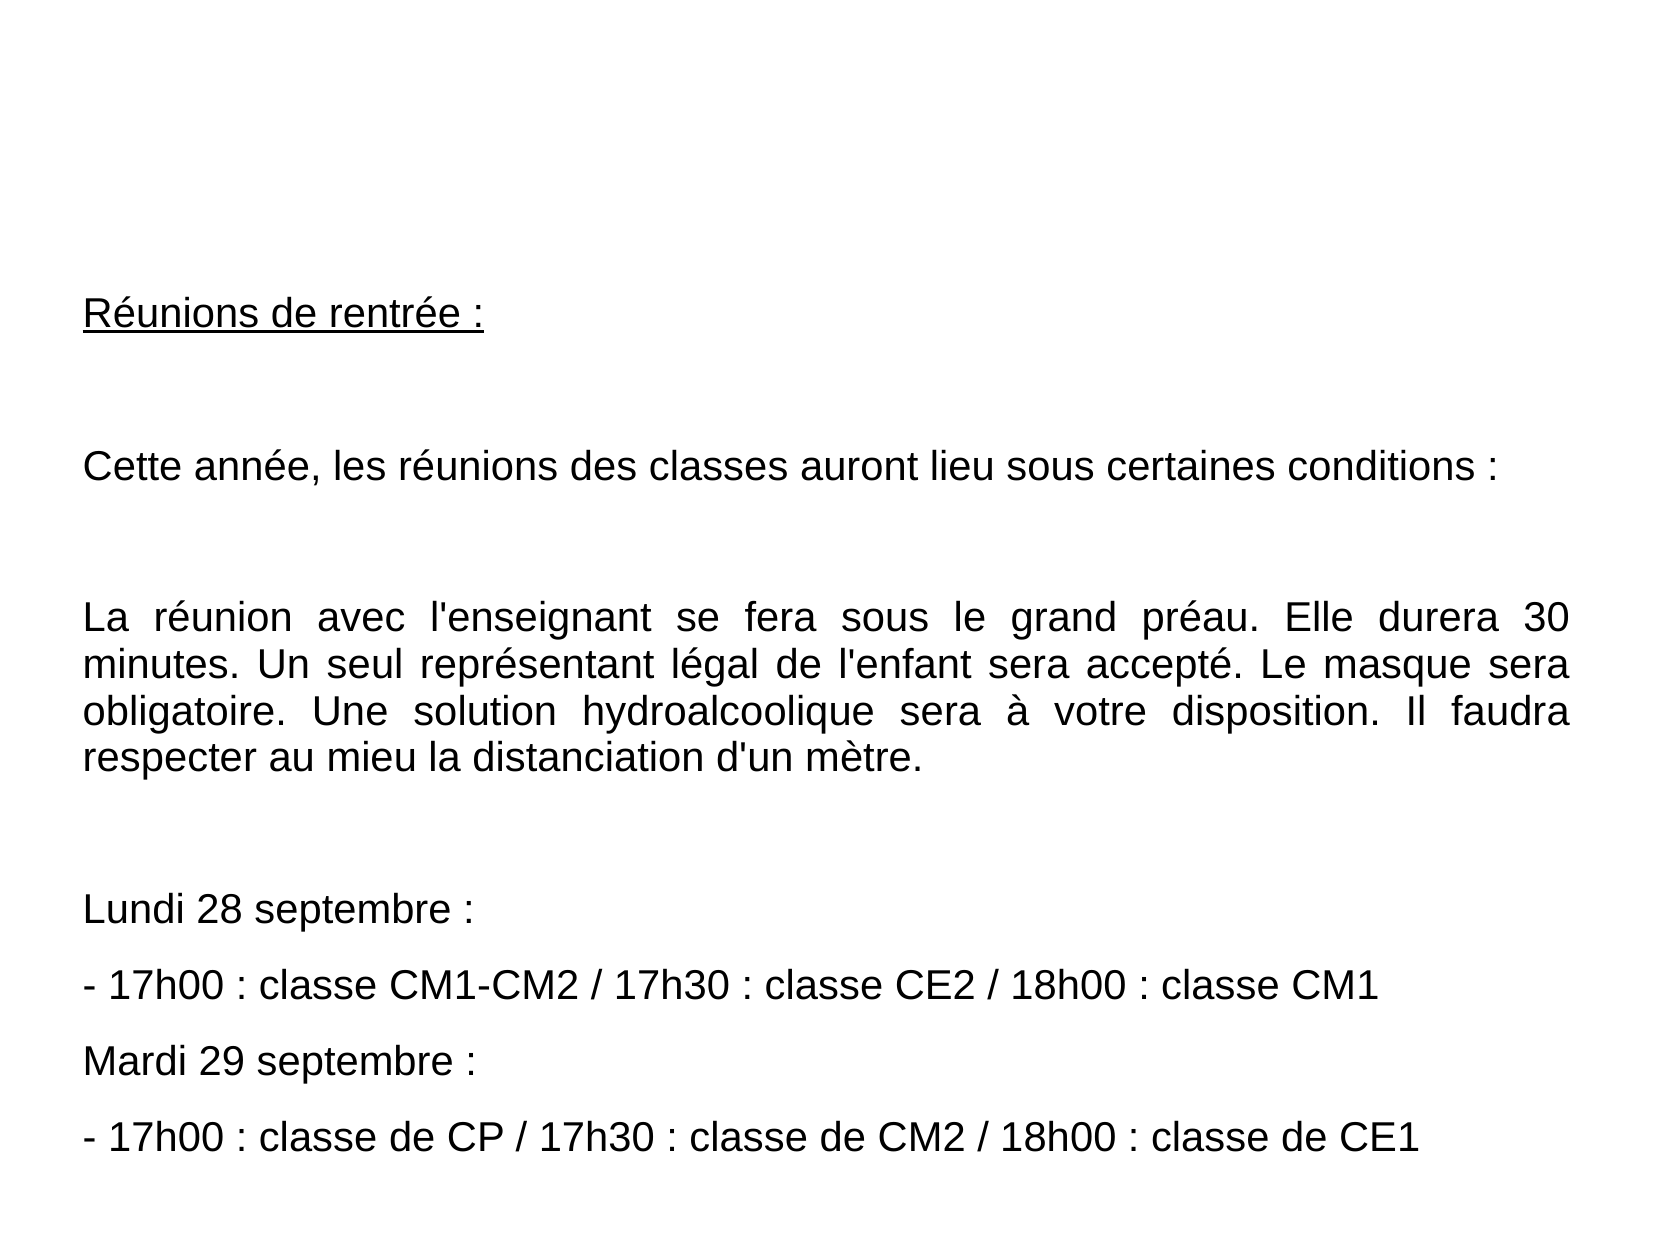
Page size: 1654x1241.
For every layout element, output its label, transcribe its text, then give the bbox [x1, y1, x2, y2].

list Réunions de rentrée : Cette année, les réunions des classes auront lieu sous certaines conditions : La réunion avec l'enseignant se fera sous le grand préau. Elle durera 30 minutes. Un seul représentant légal de l'enfant sera accepté. Le masque sera obligatoire. Une solution hydroalcoolique sera à votre disposition. Il faudra respecter au mieu la distanciation d'un mètre. Lundi 28 septembre : - 17h00 : classe CM1-CM2 / 17h30 : classe CE2 / 18h00 : classe CM1 Mardi 29 septembre : - 17h00 : classe de CP / 17h30 : classe de CM2 / 18h00 : classe de CE1 [82, 290, 1571, 1241]
